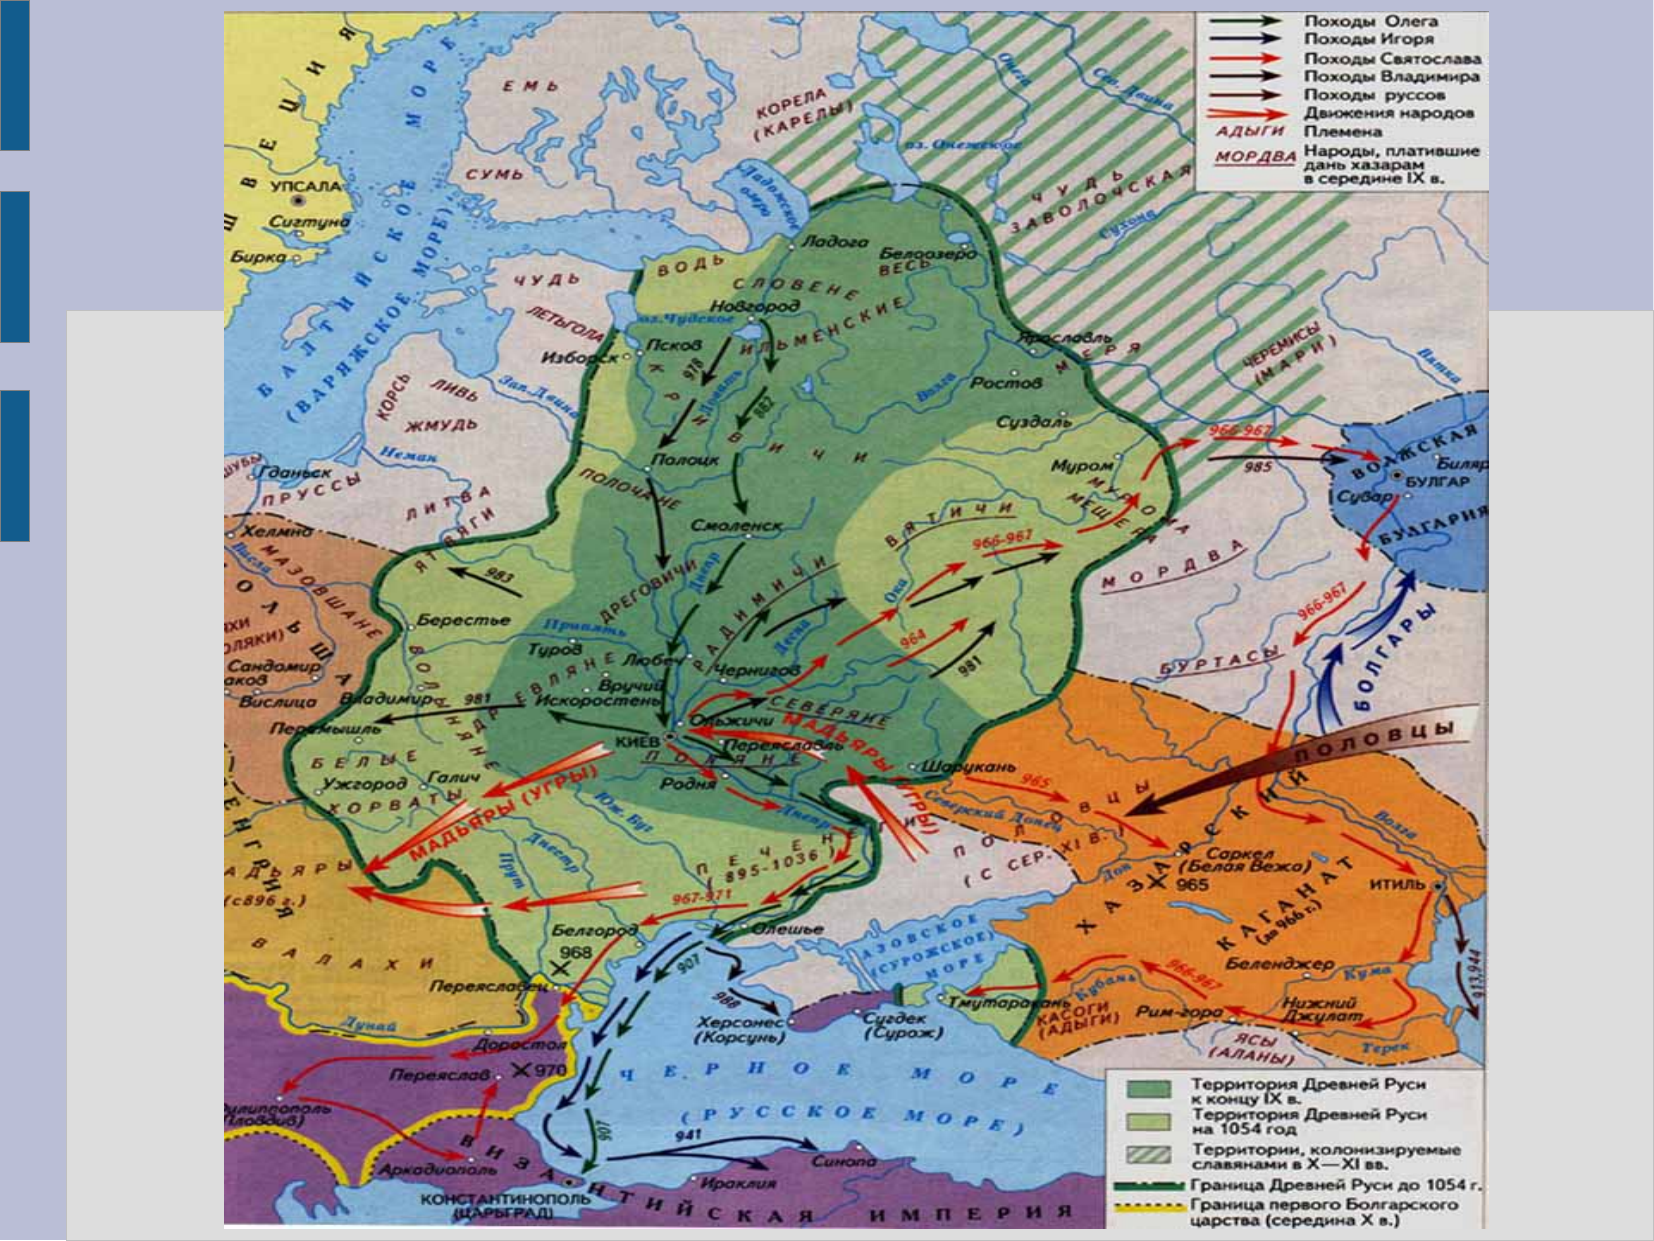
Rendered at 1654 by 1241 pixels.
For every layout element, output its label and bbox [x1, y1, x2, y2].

picture [224, 11, 1489, 1229]
